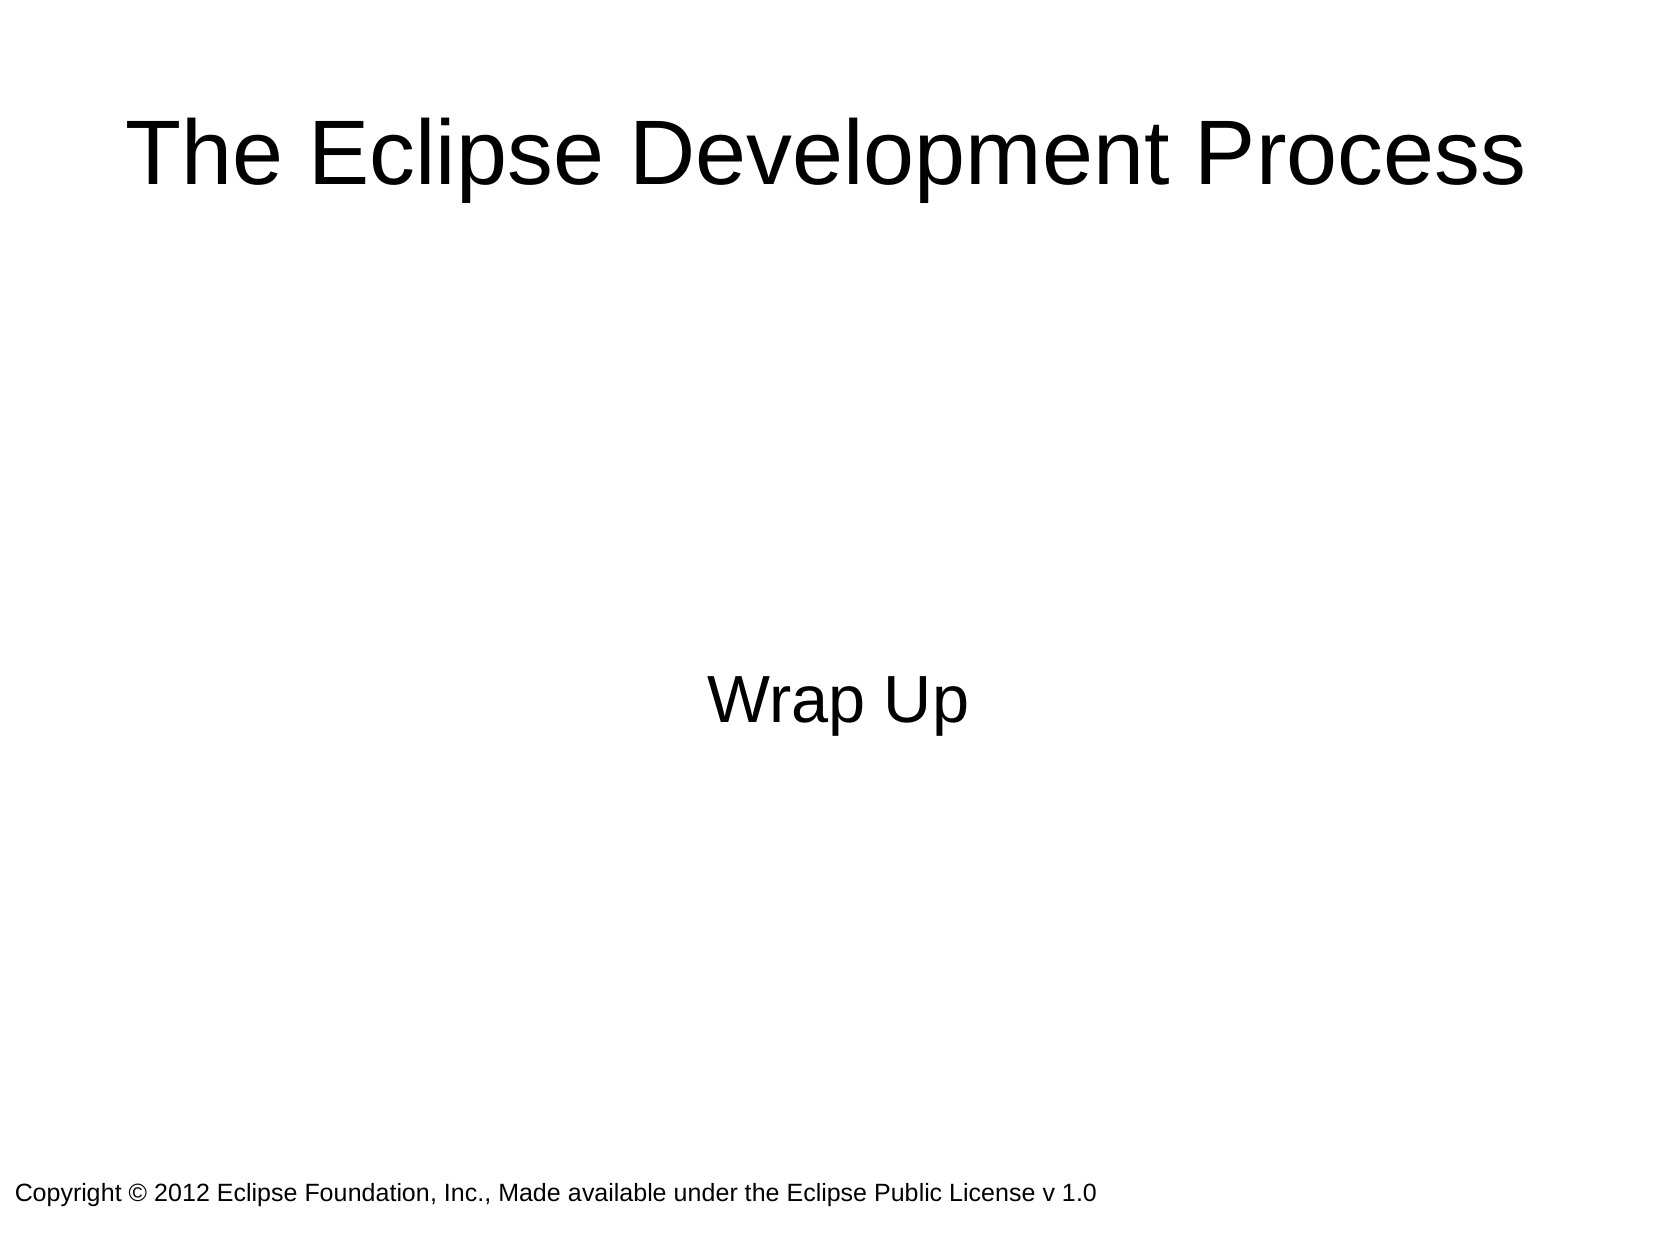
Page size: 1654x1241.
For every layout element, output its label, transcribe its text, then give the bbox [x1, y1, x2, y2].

title The Eclipse Development Process [82, 49, 1571, 257]
subtitle Wrap Up [82, 290, 1571, 1109]
